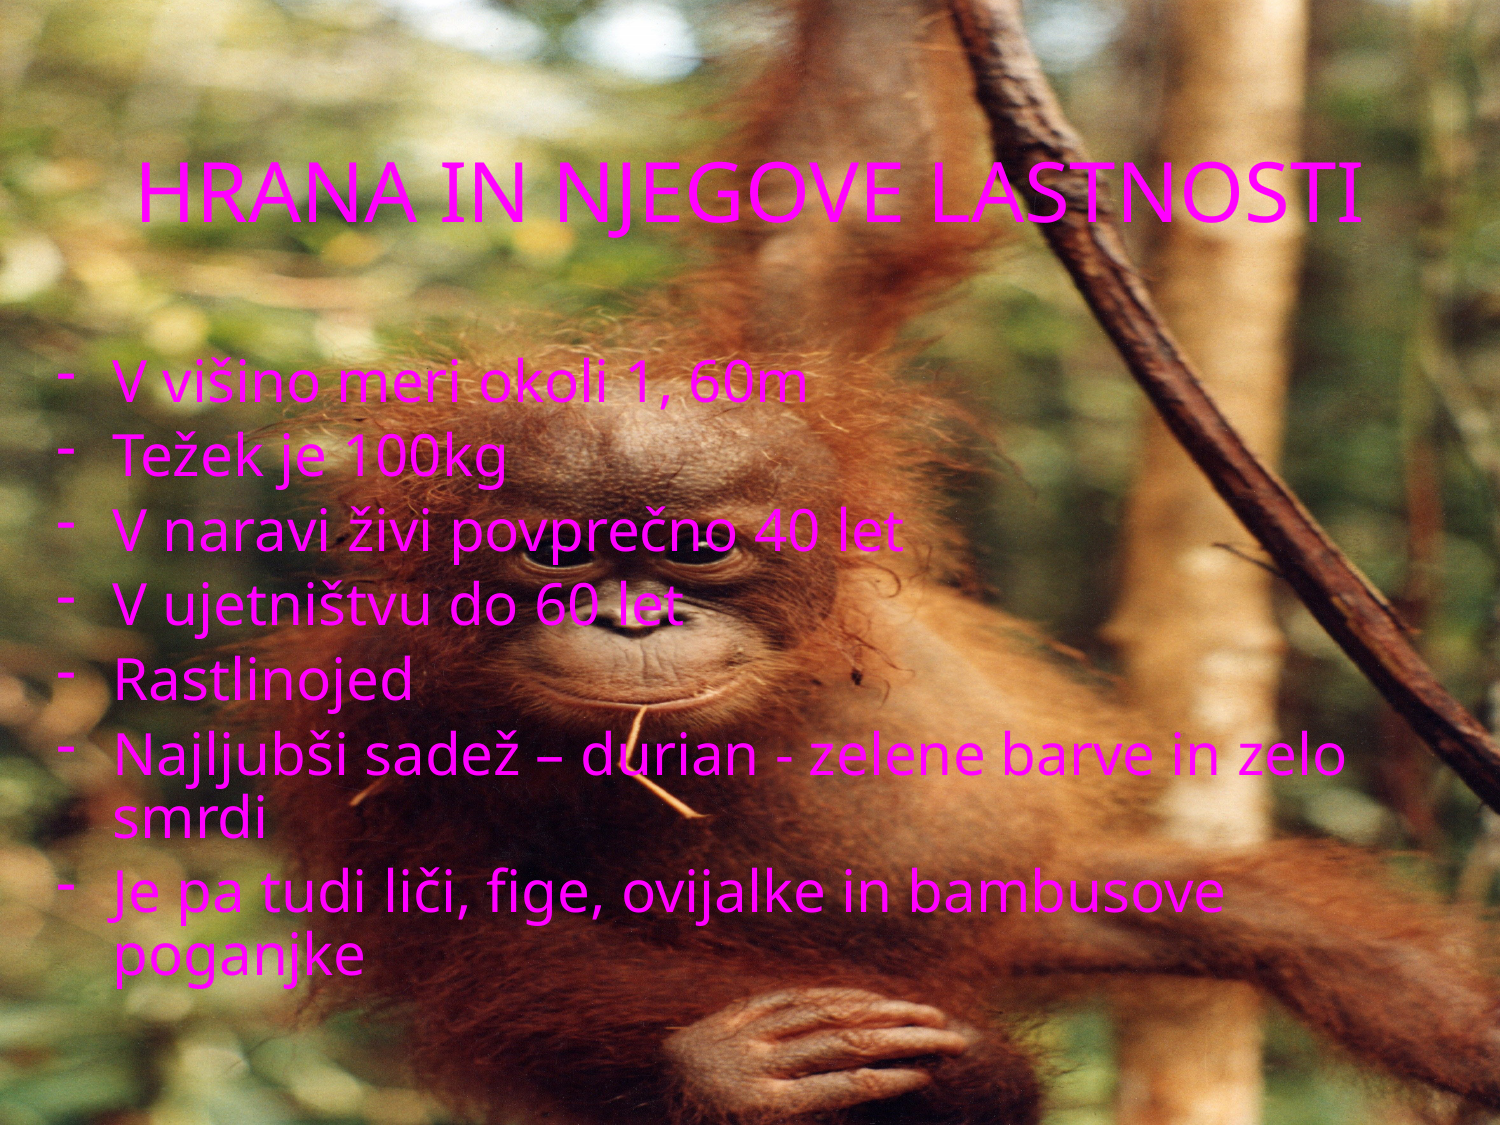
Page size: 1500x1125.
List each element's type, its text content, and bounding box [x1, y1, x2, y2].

picture [0, 0, 1500, 1125]
list V višino meri okoli 1, 60m Težek je 100kg V naravi živi povprečno 40 let V ujetništvu do 60 let Rastlinojed Najljubši sadež – durian - zelene barve in zelo smrdi Je pa tudi liči, fige, ovijalke in bambusove poganjke [41, 262, 1425, 1059]
title HRANA IN NJEGOVE LASTNOSTI [75, 45, 1425, 233]
